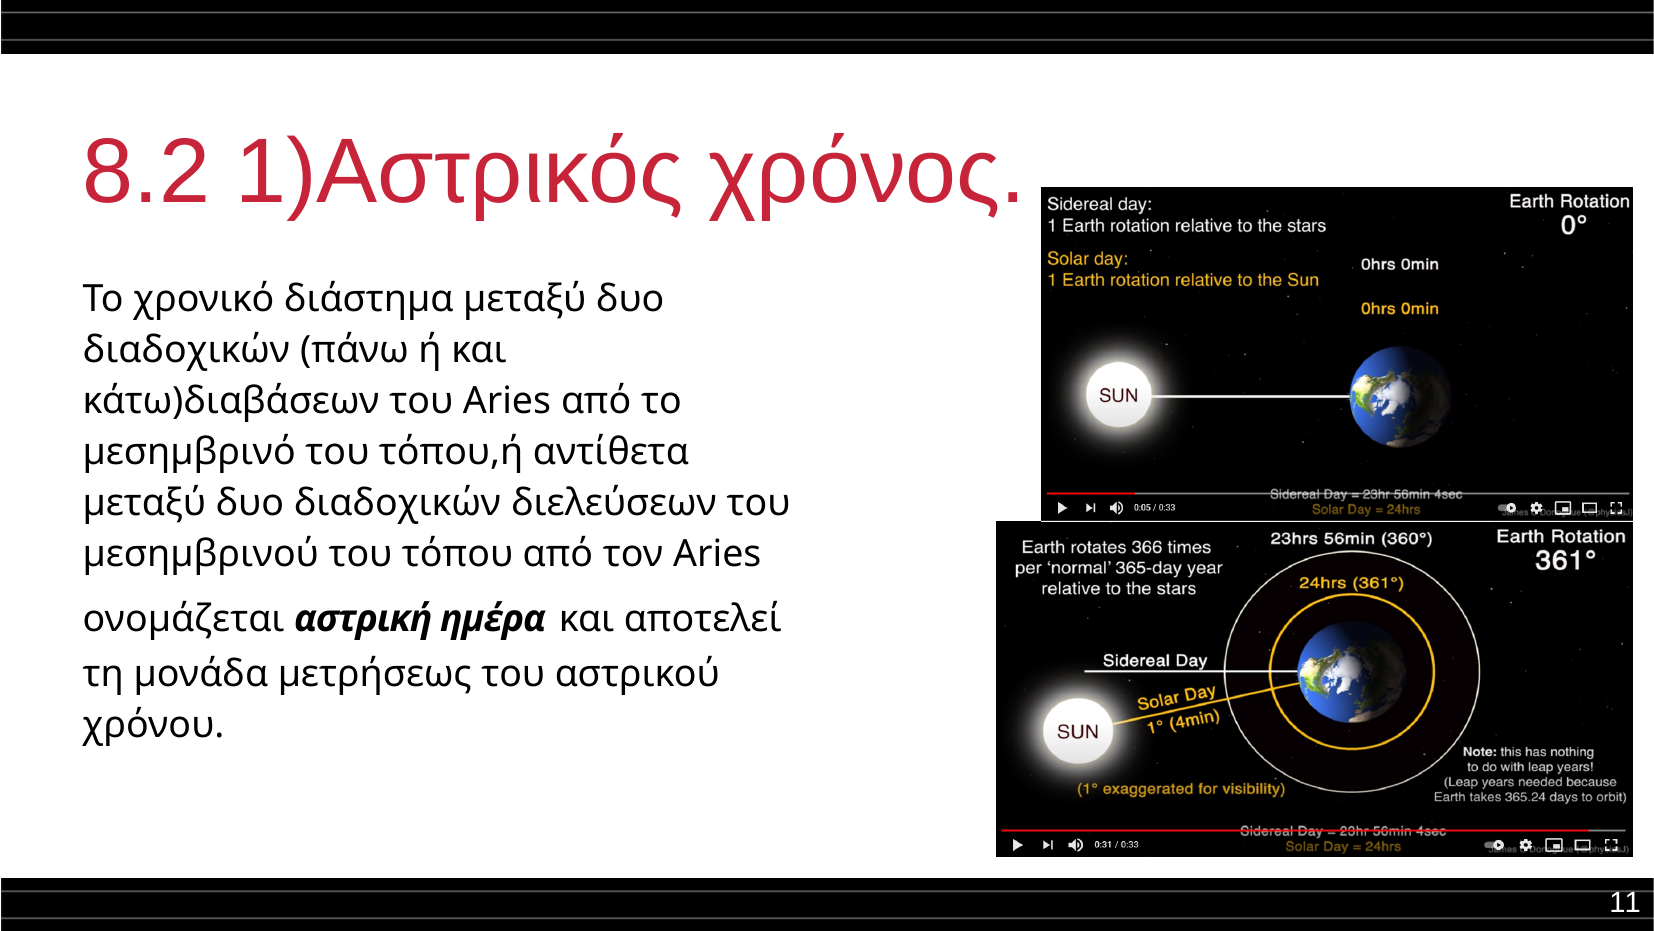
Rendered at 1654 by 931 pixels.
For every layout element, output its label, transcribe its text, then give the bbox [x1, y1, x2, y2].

picture [996, 187, 1633, 857]
picture [1, 0, 1654, 54]
title 8.2 1)Aστρικός χρόνος. [82, 92, 1571, 249]
list Το χρονικό διάστημα μεταξύ δυο διαδοχικών (πάνω ή και κάτω)διαβάσεων του Aries από το μεσημβρινό του τόπου,ή αντίθετα μεταξύ δυο διαδοχικών διελεύσεων του μεσημβρινού του τόπου από τον Αries ονομάζεται αστρική ημέρα και αποτελεί τη μονάδα μετρήσεως του αστρικού χρόνου. [82, 271, 809, 758]
picture [1, 878, 1654, 931]
